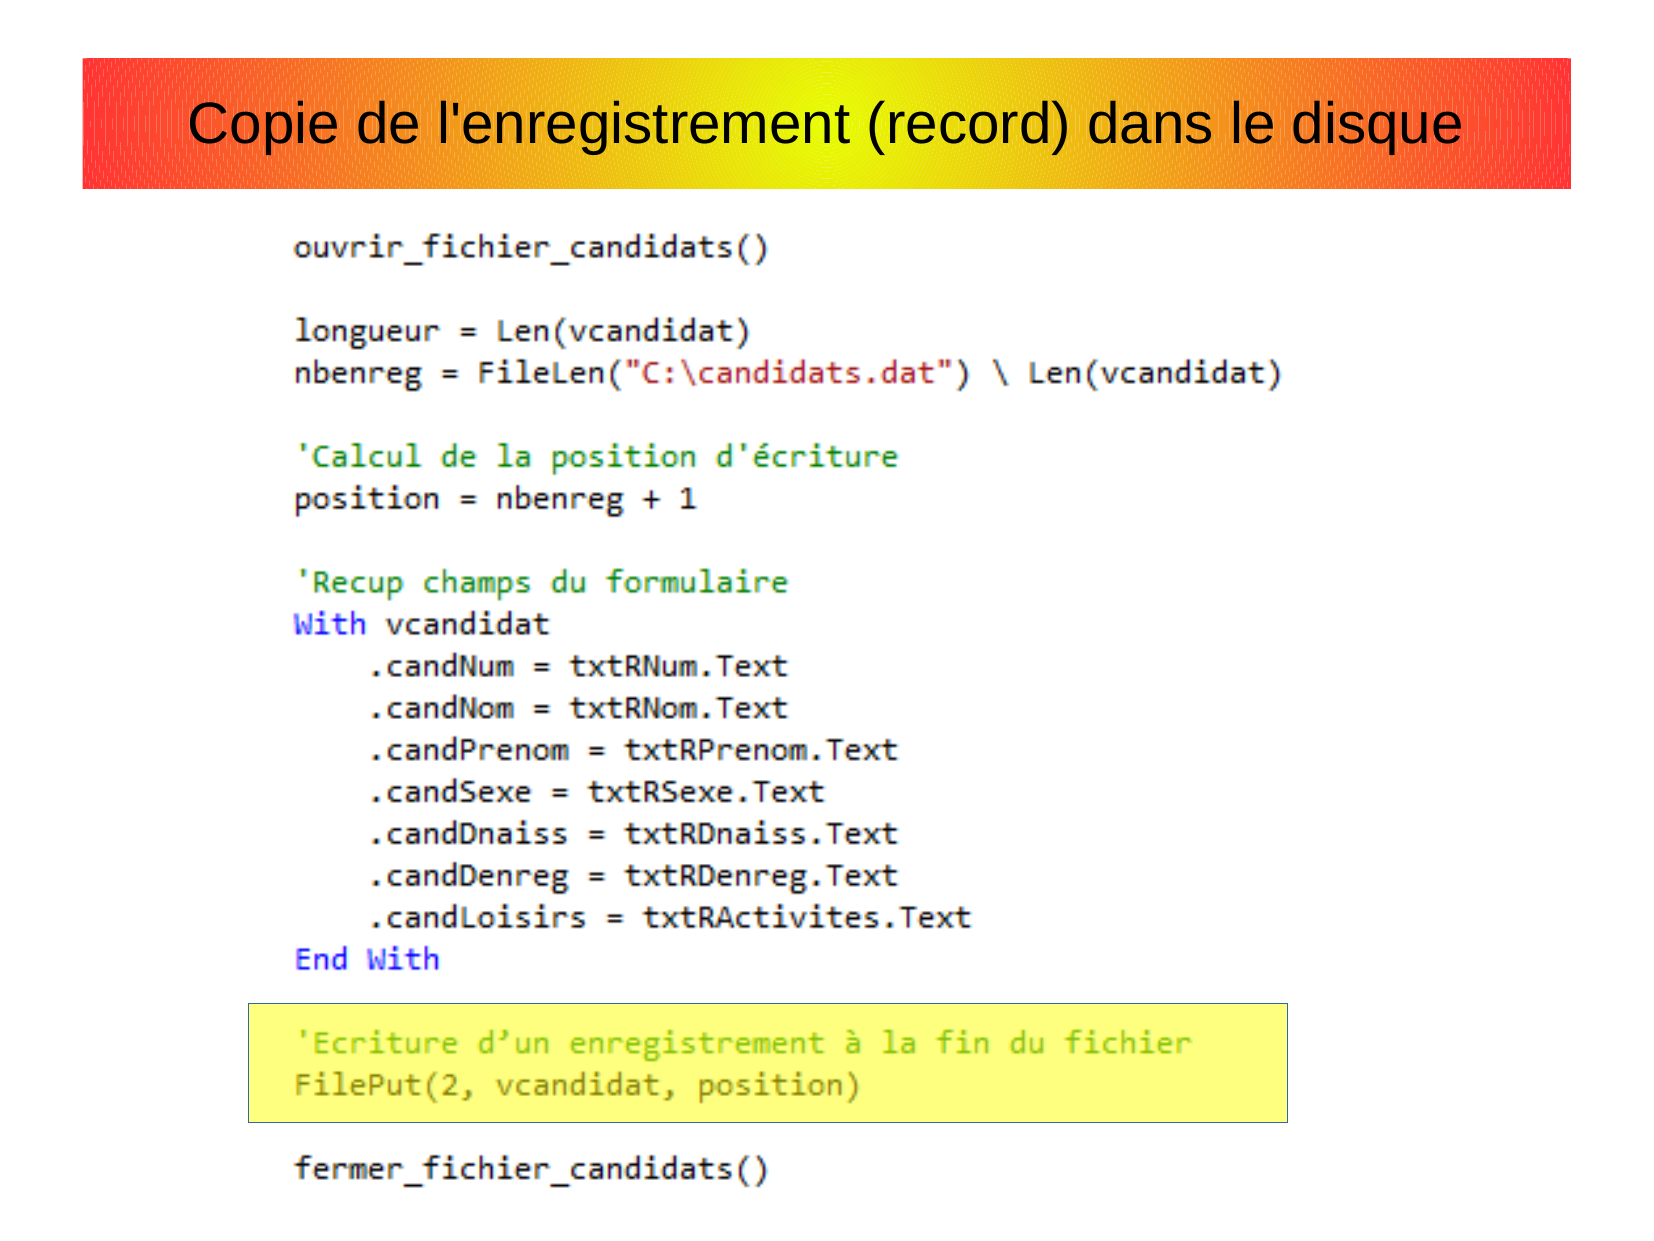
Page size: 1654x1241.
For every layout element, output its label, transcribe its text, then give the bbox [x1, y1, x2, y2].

title Copie de l'enregistrement (record) dans le disque [82, 58, 1571, 189]
text_box [248, 1003, 1288, 1123]
picture [271, 211, 1311, 1206]
